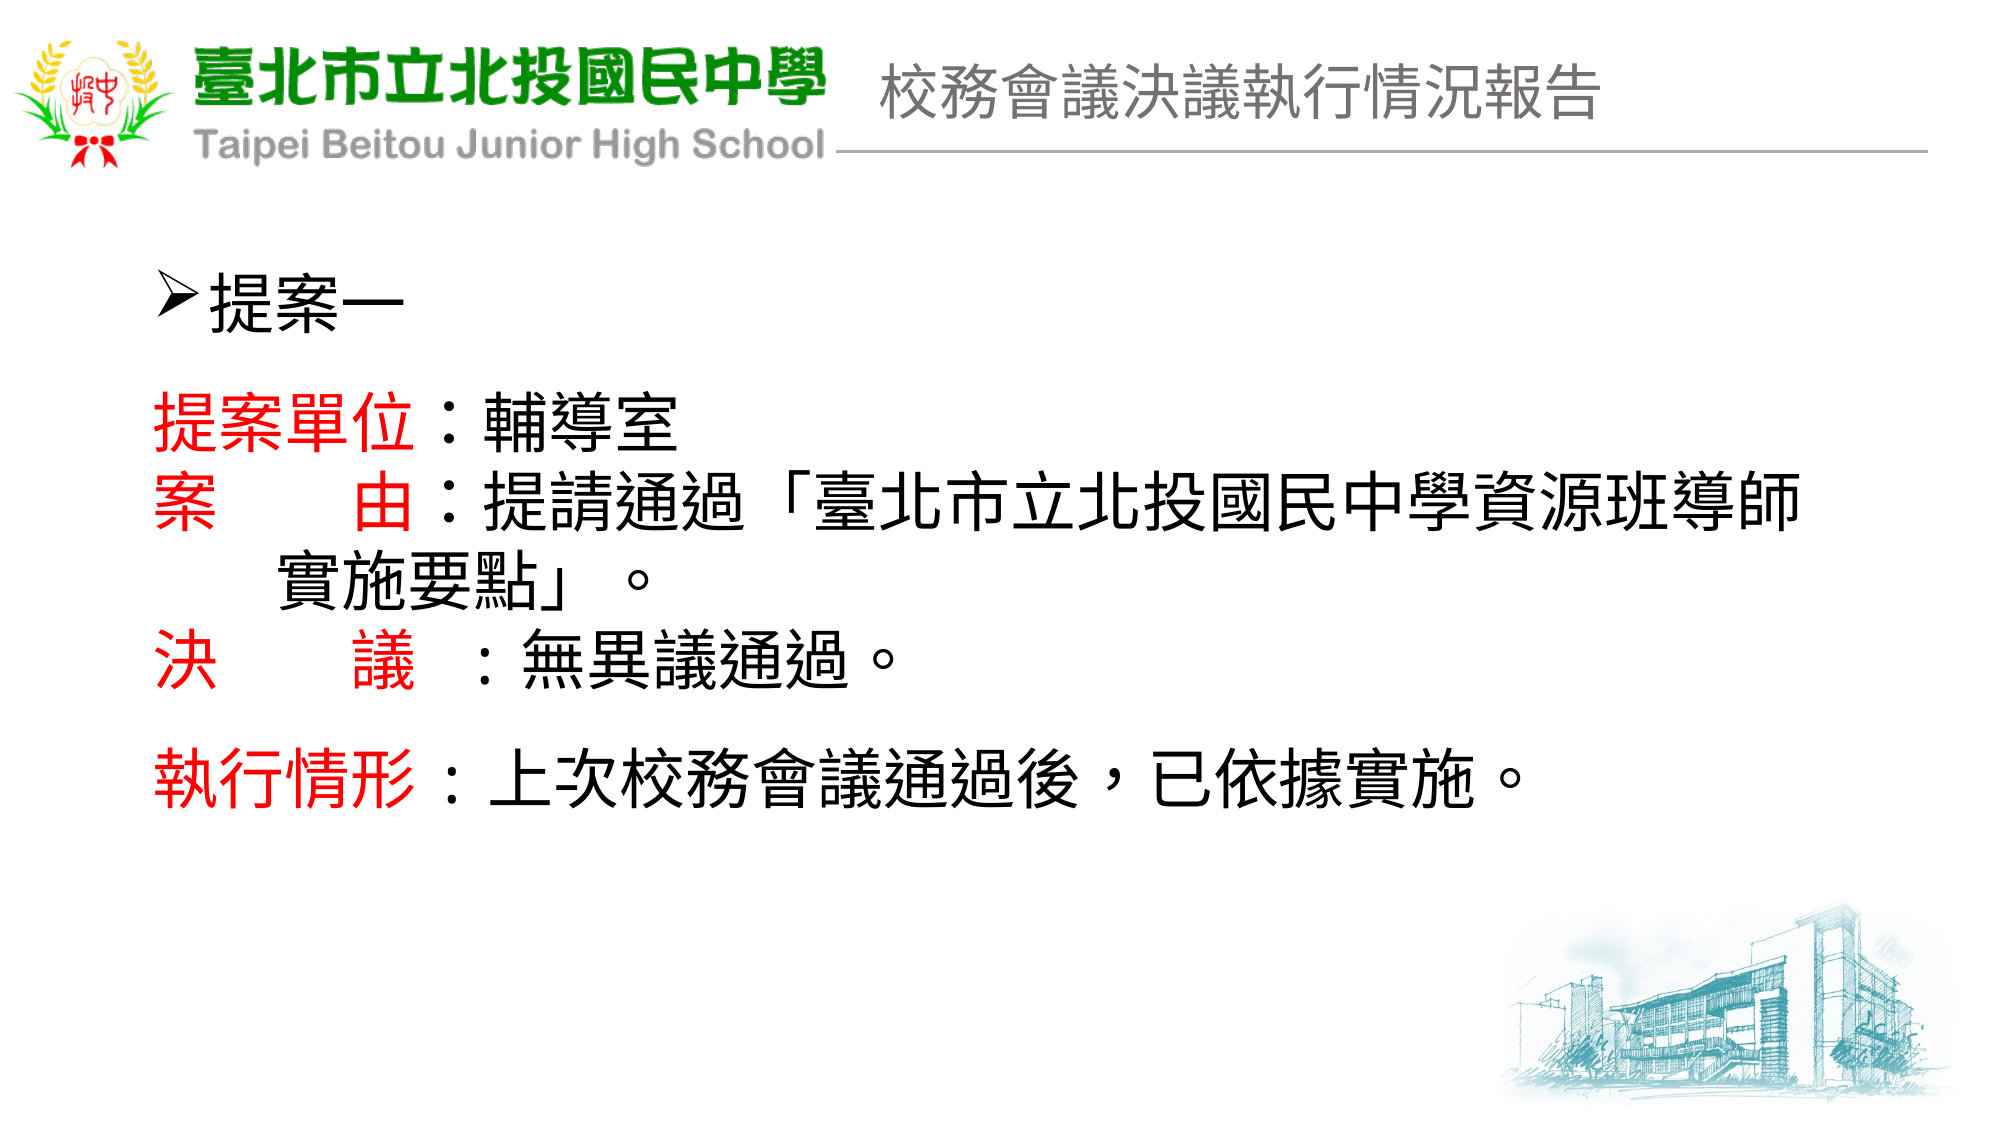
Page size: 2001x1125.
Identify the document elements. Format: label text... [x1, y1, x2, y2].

title 校務會議決議執行情況報告 [864, 52, 1929, 137]
list 提案一 提案單位：輔導室 案 由：提請通過「臺北市立北投國民中學資源班導師 實施要點」。 決 議 :無異議通過。 執行情形:上次校務會議通過後，已依據實施。 [137, 254, 1863, 822]
